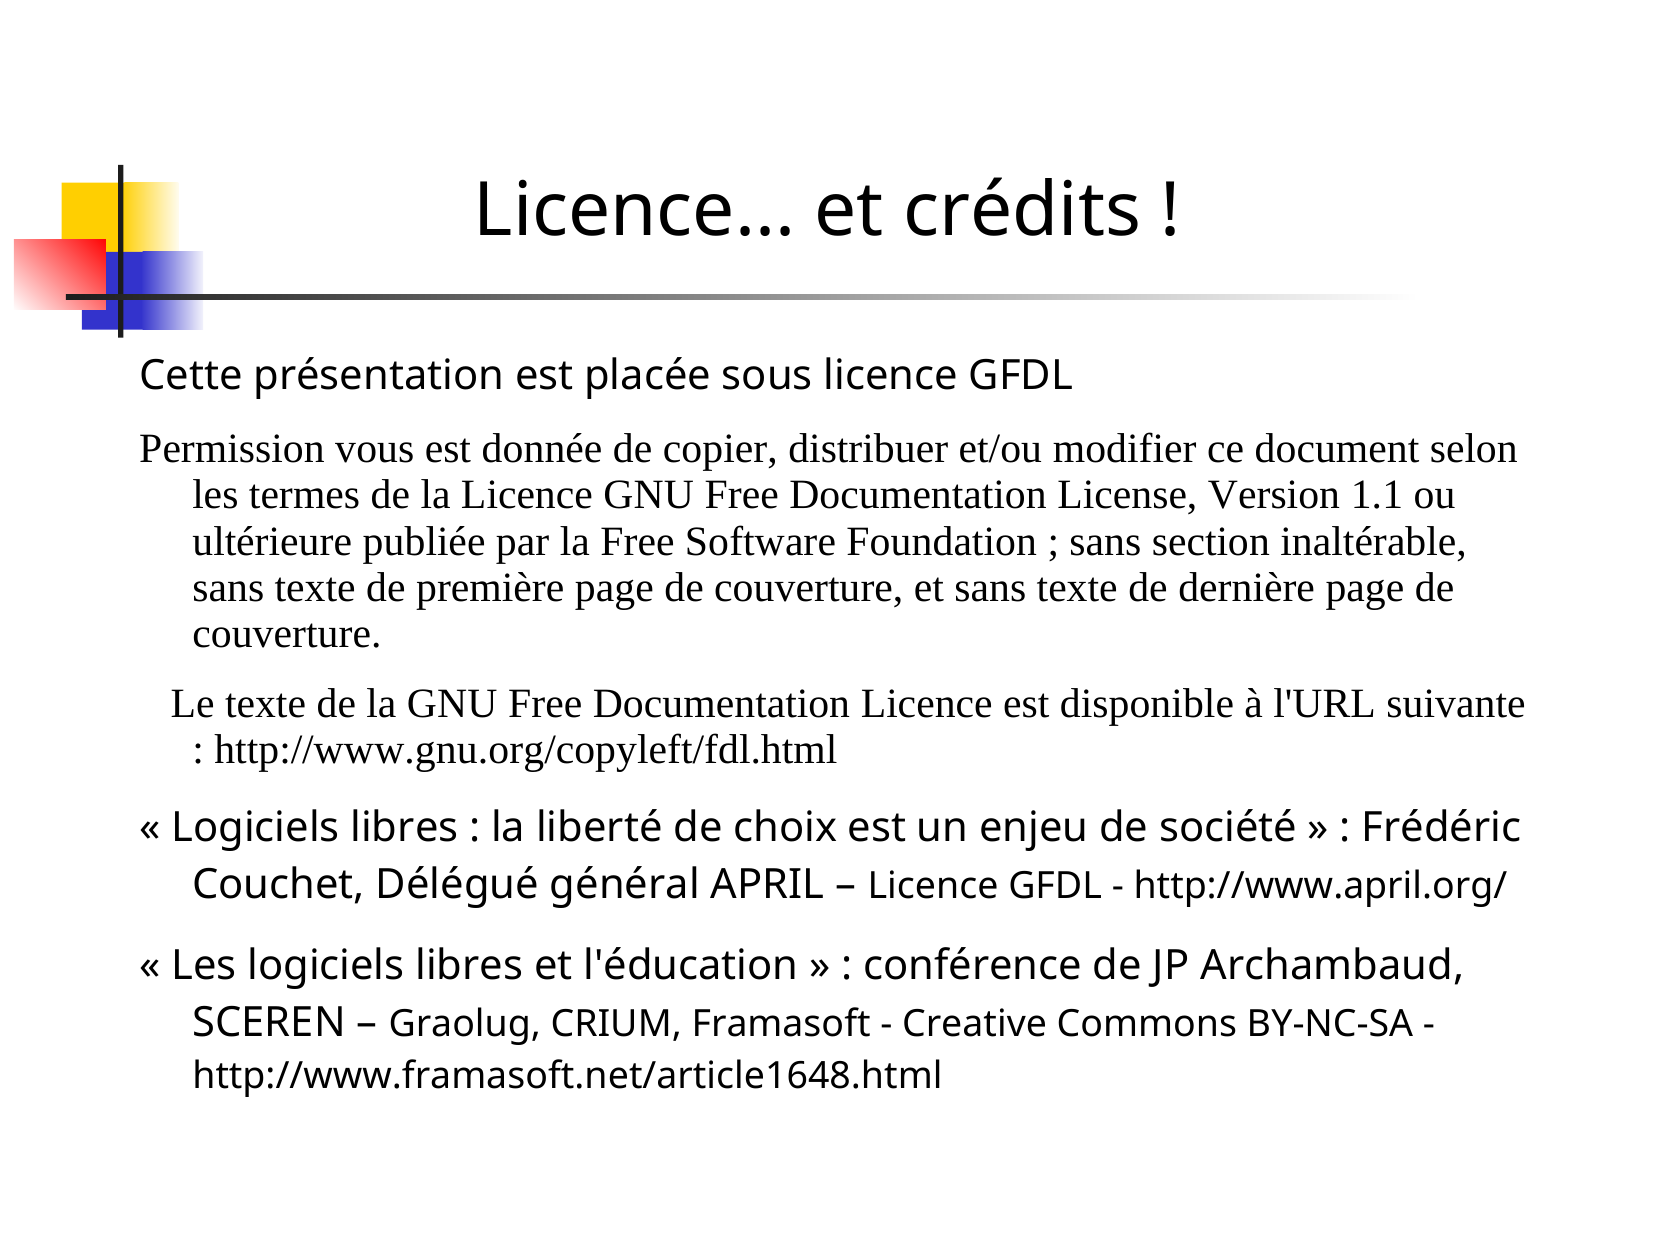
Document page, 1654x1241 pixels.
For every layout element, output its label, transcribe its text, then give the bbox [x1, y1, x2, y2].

title Licence... et crédits ! [121, 102, 1534, 311]
list Cette présentation est placée sous licence GFDL Permission vous est donnée de copier, distribuer et/ou modifier ce document selon les termes de la Licence GNU Free Documentation License, Version 1.1 ou ultérieure publiée par la Free Software Foundation ; sans section inaltérable, sans texte de première page de couverture, et sans texte de dernière page de couverture. Le texte de la GNU Free Documentation Licence est disponible à l'URL suivante : http://www.gnu.org/copyleft/fdl.html « Logiciels libres : la liberté de choix est un enjeu de société » : Frédéric Couchet, Délégué général APRIL – Licence GFDL - http://www.april.org/ « Les logiciels libres et l'éducation » : conférence de JP Archambaud, SCEREN – Graolug, CRIUM, Framasoft - Creative Commons BY-NC-SA - http://www.framasoft.net/article1648.html [121, 344, 1534, 1127]
